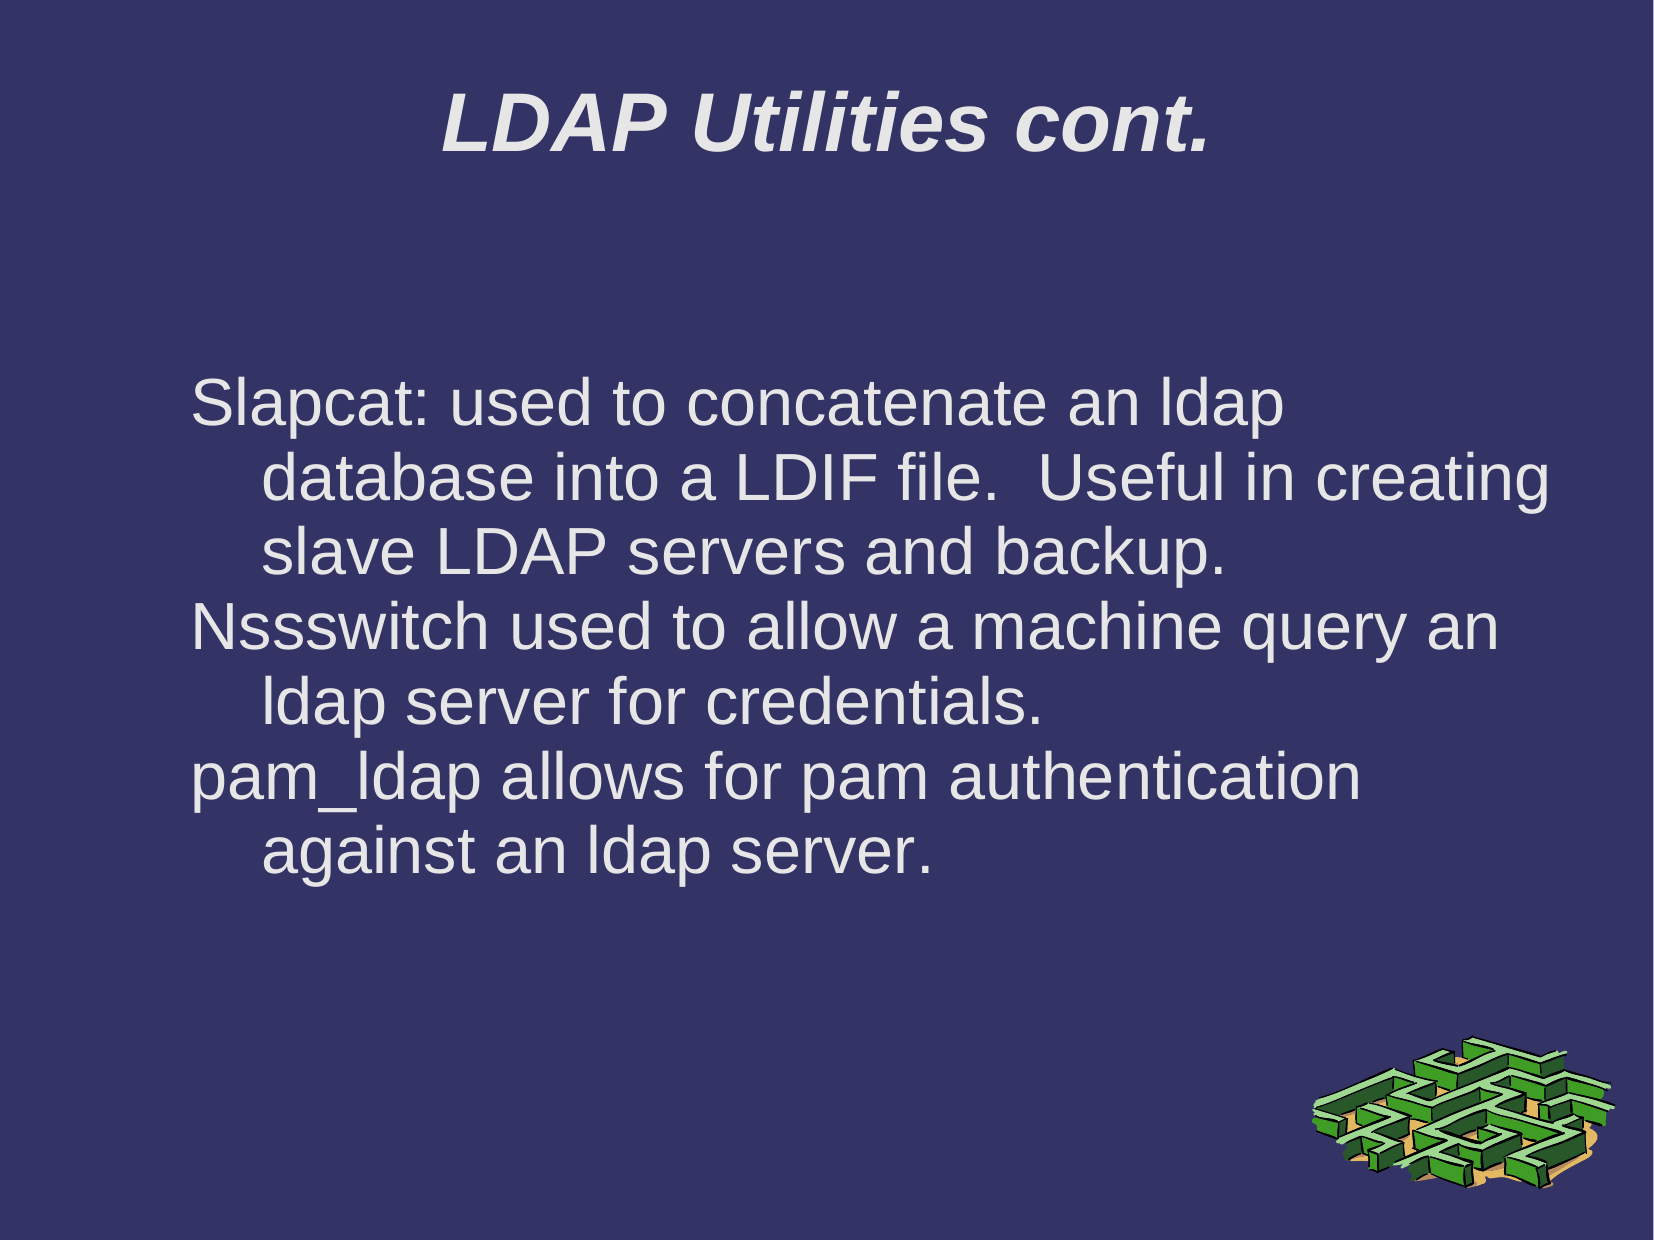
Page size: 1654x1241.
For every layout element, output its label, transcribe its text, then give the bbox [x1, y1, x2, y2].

title LDAP Utilities cont. [121, 19, 1534, 227]
list Slapcat: used to concatenate an ldap database into a LDIF file. Useful in creating slave LDAP servers and backup. Nssswitch used to allow a machine query an ldap server for credentials. pam_ldap allows for pam authentication against an ldap server. [178, 364, 1570, 1147]
